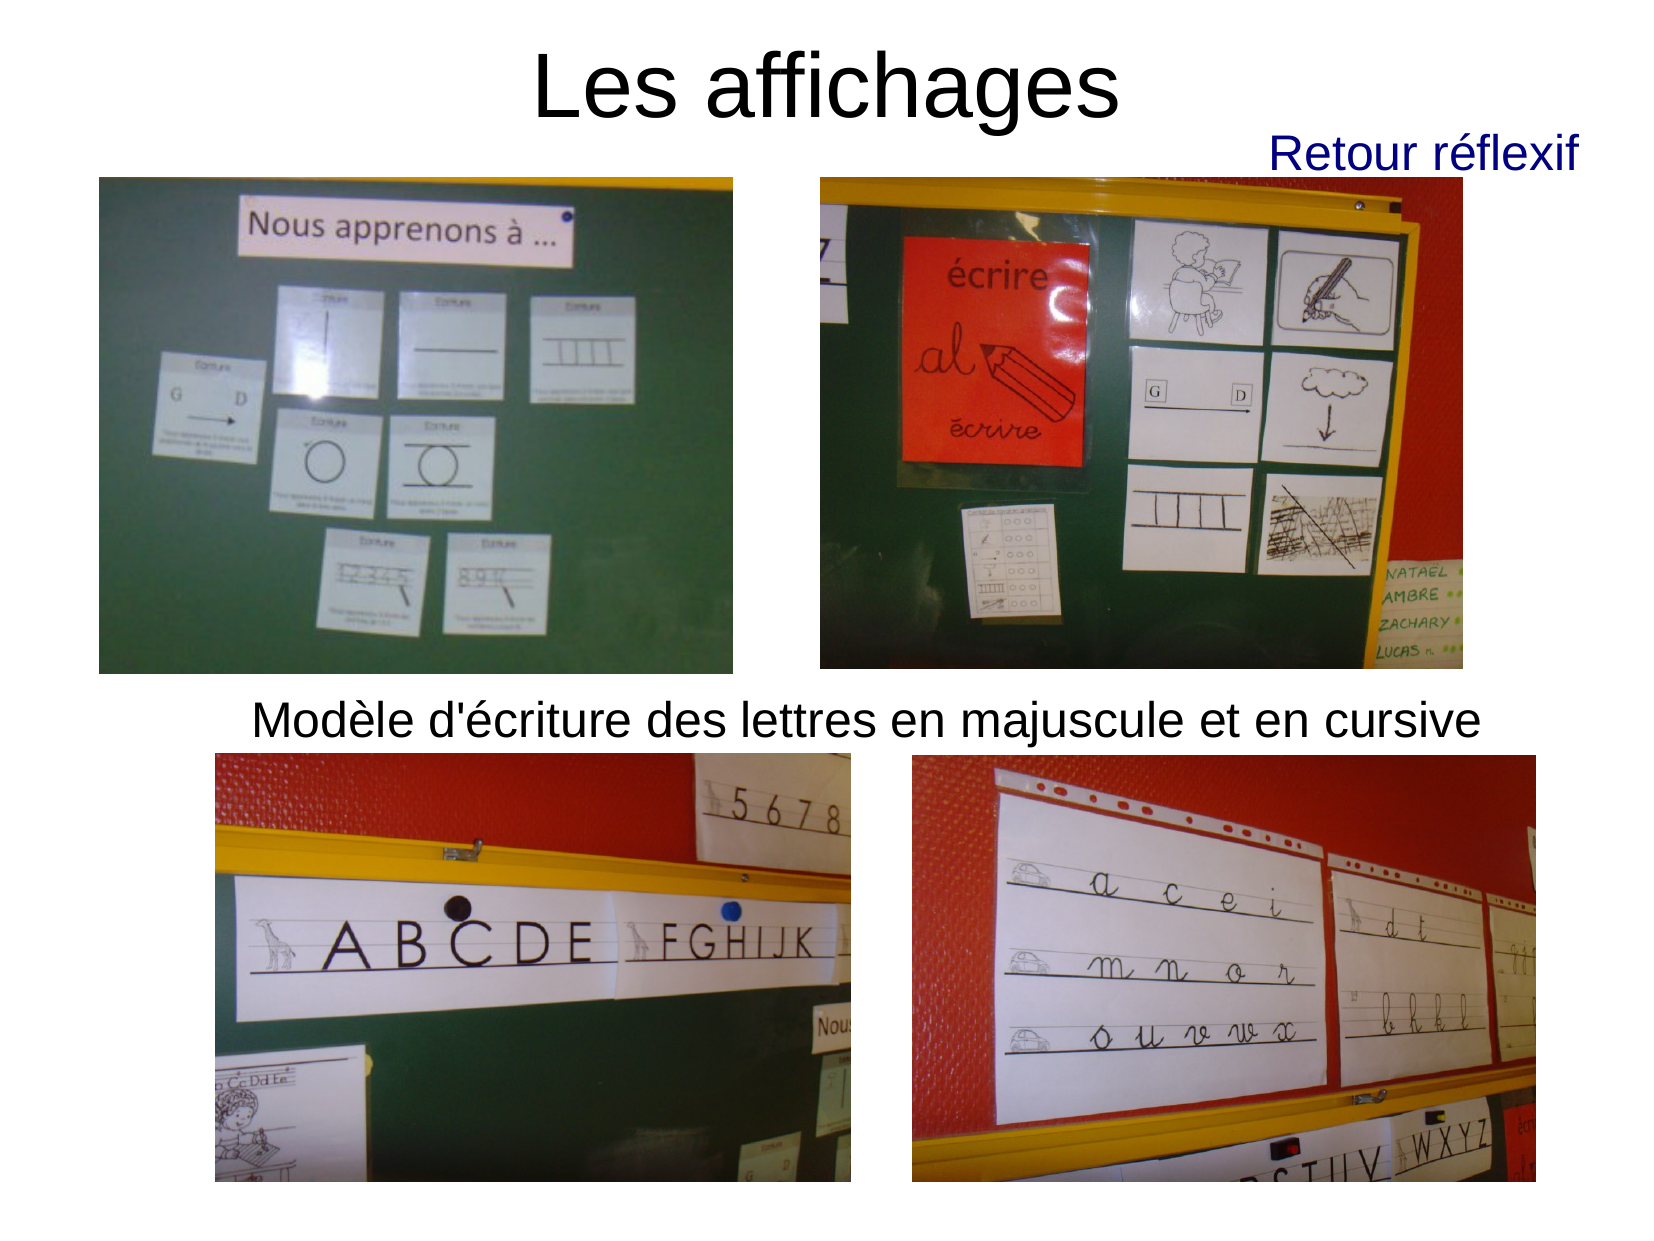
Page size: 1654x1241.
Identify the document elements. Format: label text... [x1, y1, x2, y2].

title Les affichages [82, 0, 1571, 189]
picture [215, 753, 851, 1182]
text_box Retour réflexif [1253, 118, 1595, 189]
picture [820, 177, 1463, 669]
picture [99, 177, 733, 674]
picture [912, 780, 1536, 1182]
text_box Modèle d'écriture des lettres en majuscule et en cursive [236, 685, 1654, 780]
